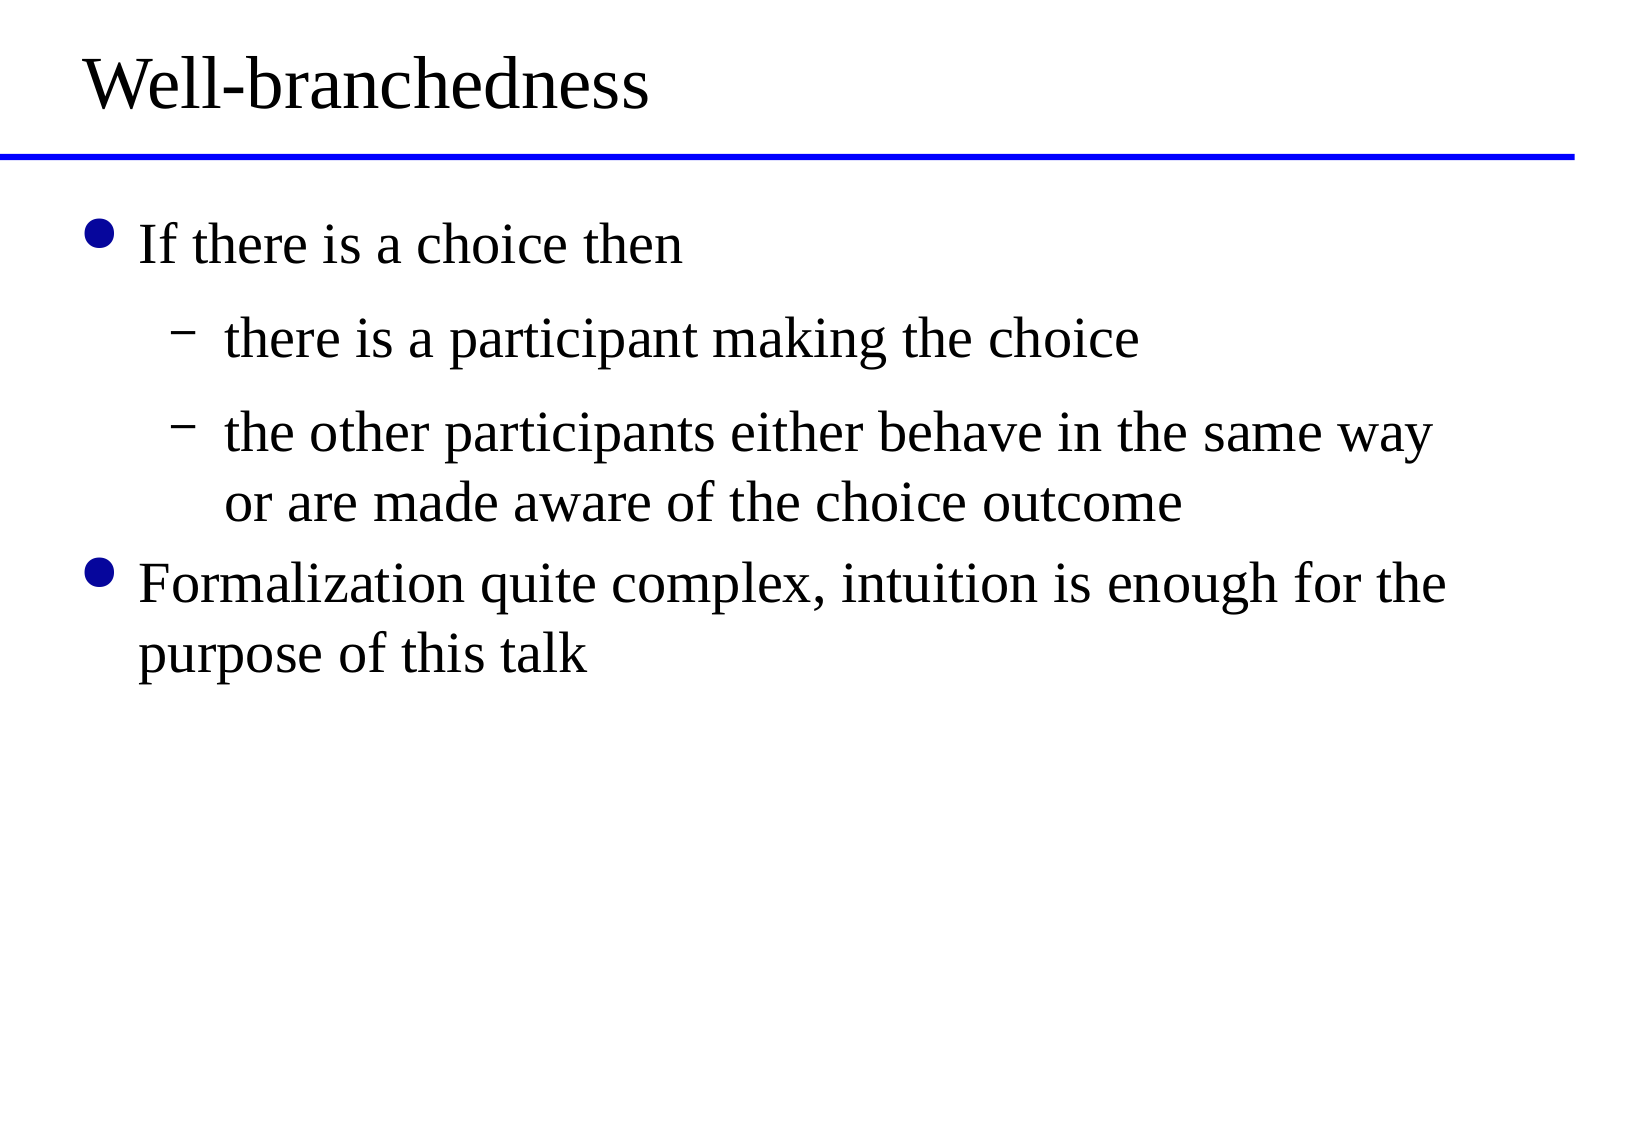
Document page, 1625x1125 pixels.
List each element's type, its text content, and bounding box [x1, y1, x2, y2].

title Well-branchedness [67, 27, 1544, 131]
list If there is a choice then there is a participant making the choice the other participants either behave in the same way or are made aware of the choice outcome Formalization quite complex, intuition is enough for the purpose of this talk [67, 198, 1478, 1061]
